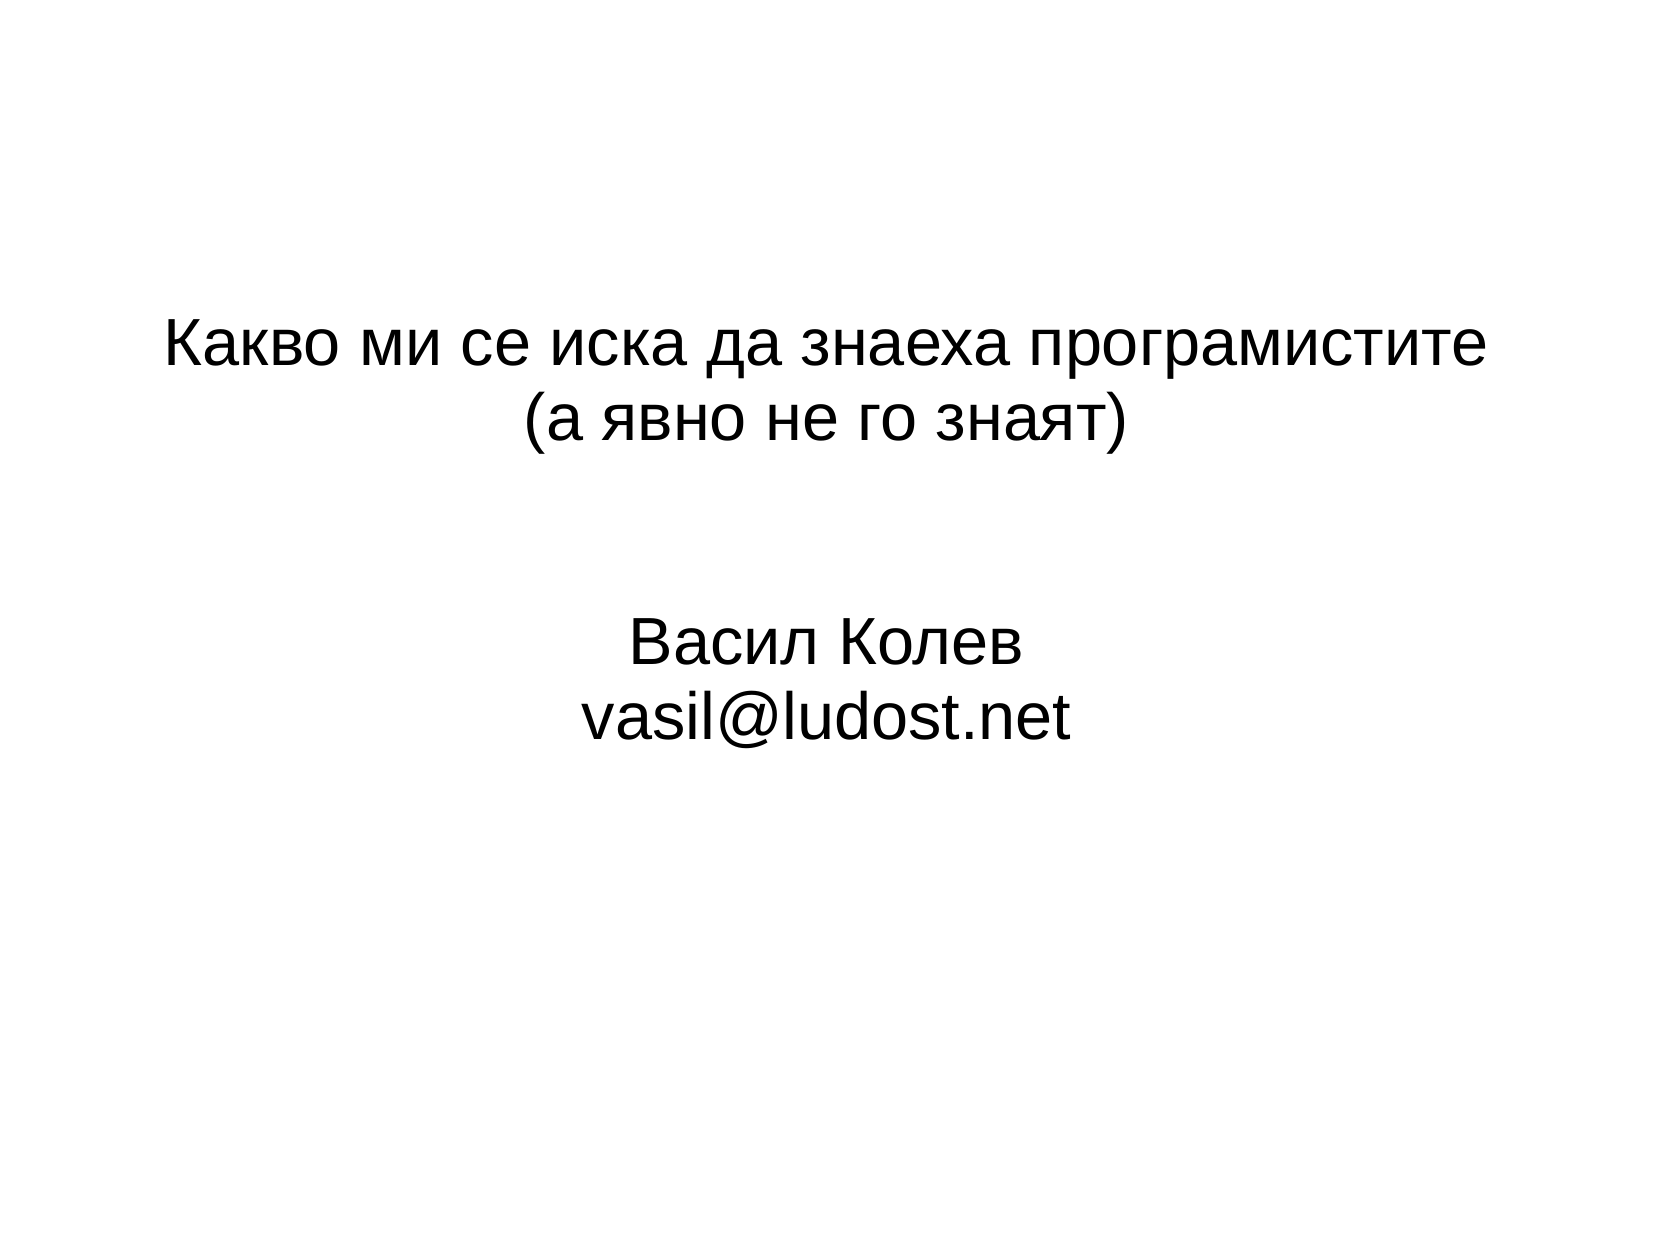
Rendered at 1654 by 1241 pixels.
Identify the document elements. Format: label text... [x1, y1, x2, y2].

subtitle Какво ми се иска да знаеха програмистите (а явно не го знаят) Васил Колев vasil@ludost.net [82, 49, 1571, 1010]
